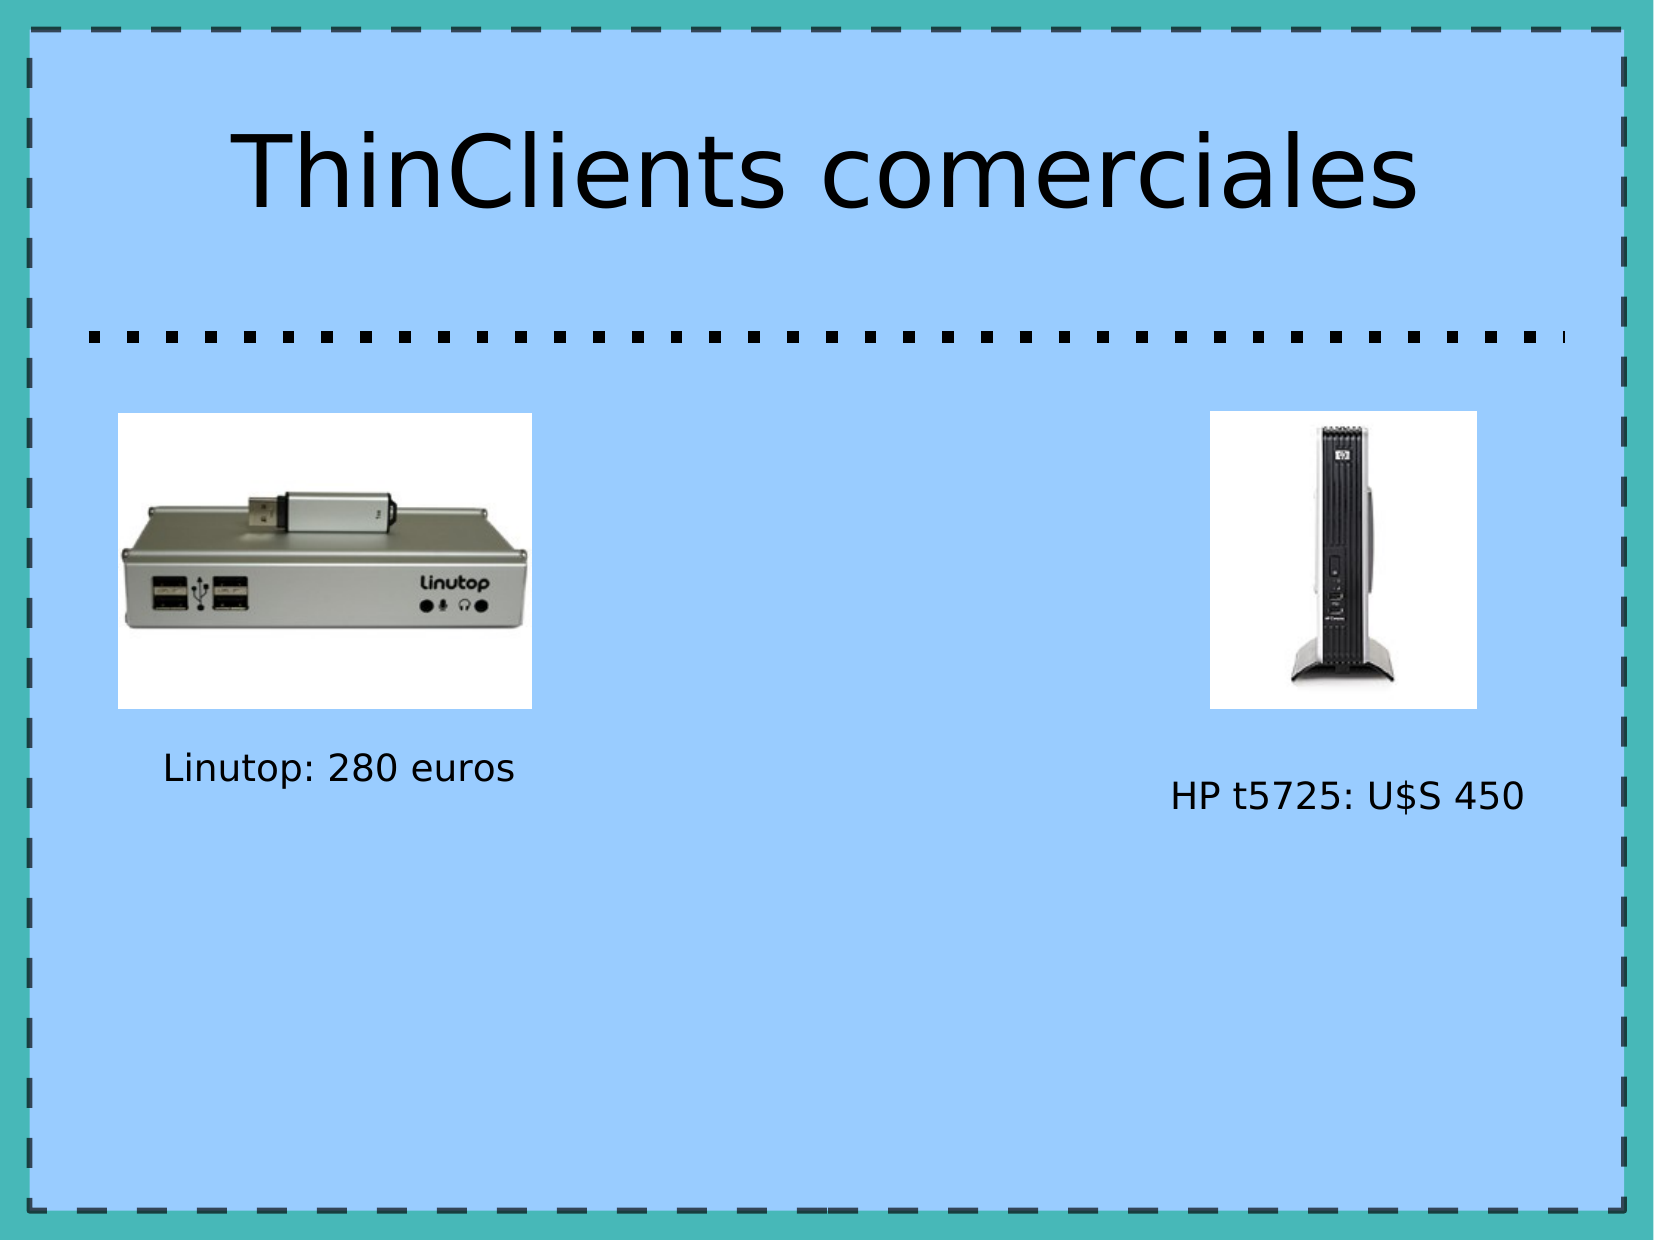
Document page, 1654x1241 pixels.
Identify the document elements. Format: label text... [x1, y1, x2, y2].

title ThinClients comerciales [82, 49, 1571, 296]
text_box Linutop: 280 euros [147, 738, 524, 798]
text_box HP t5725: U$S 450 [1155, 767, 1536, 827]
picture [1210, 411, 1477, 709]
picture [118, 413, 532, 709]
